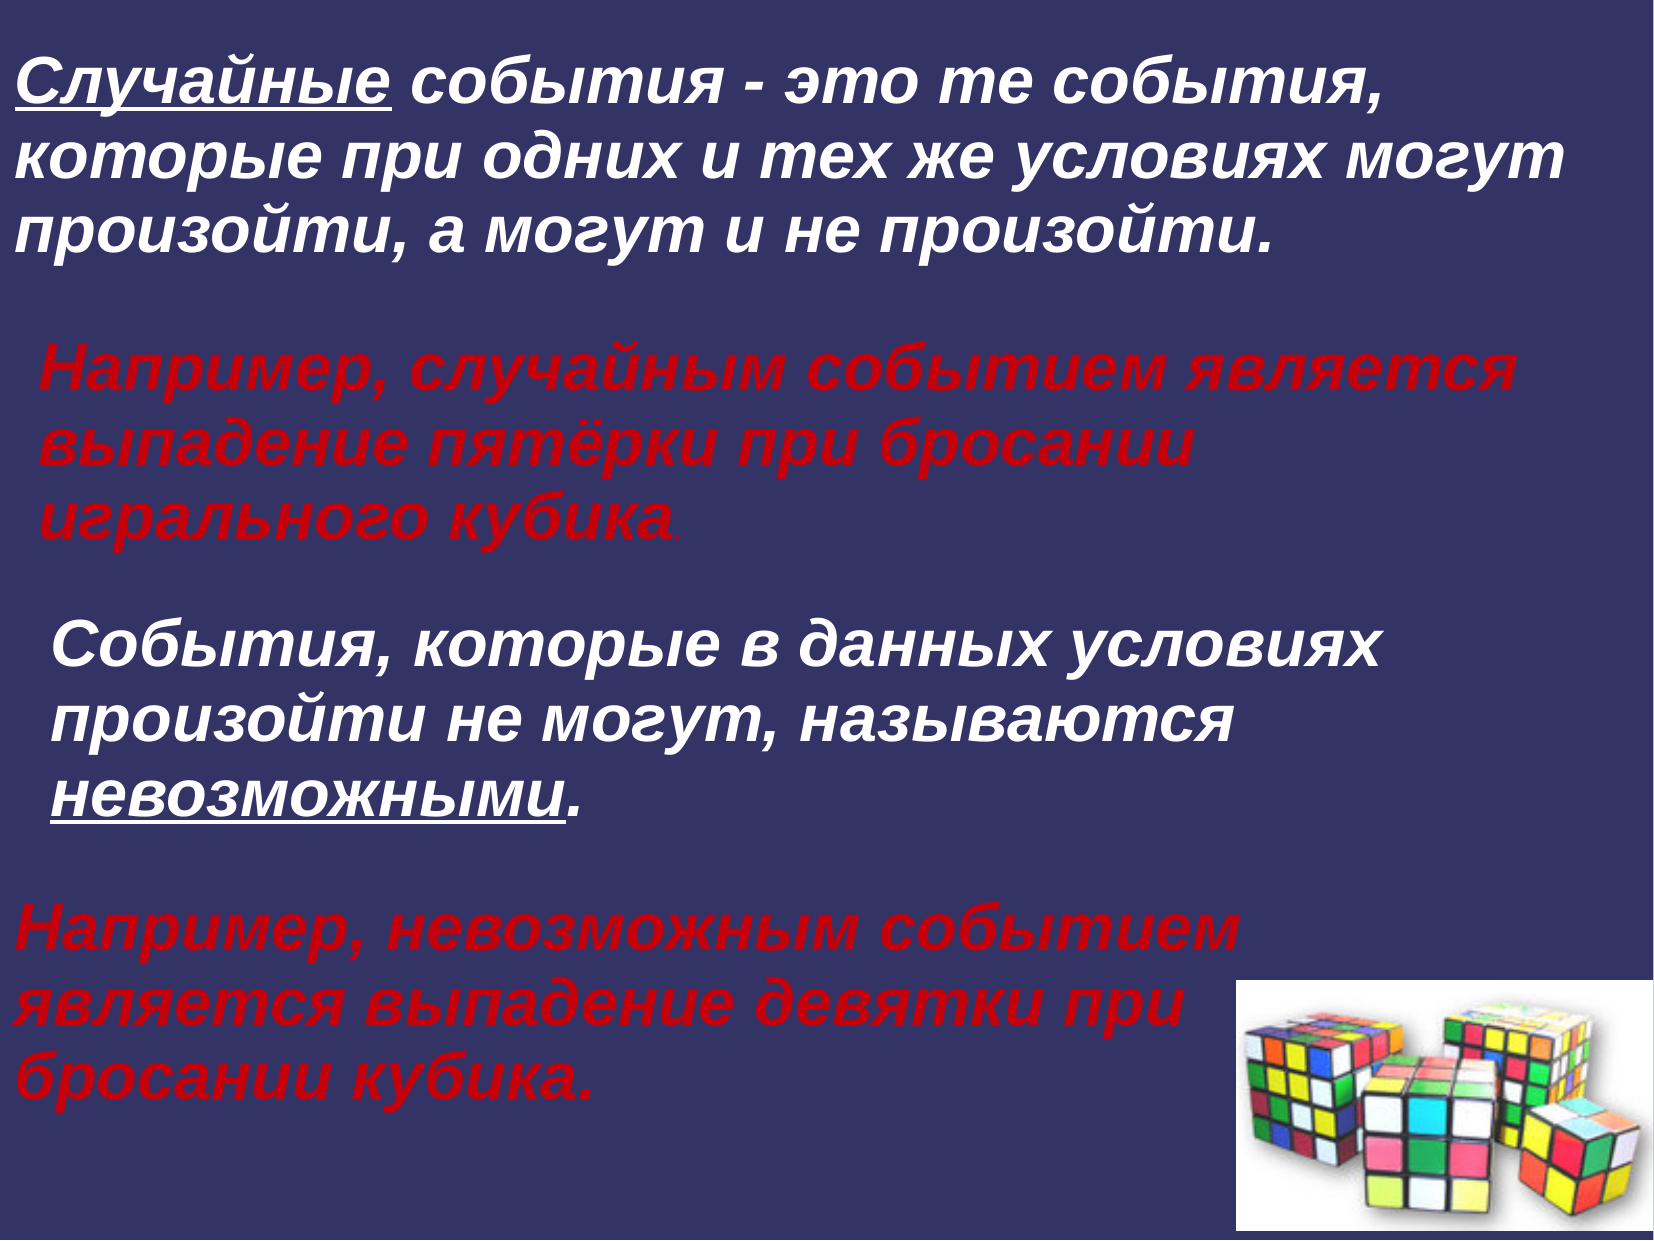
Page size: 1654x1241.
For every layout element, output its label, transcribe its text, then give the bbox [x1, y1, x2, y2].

text_box Случайные события - это те события, которые при одних и тех же условиях могут произойти, а могут и не произойти. [0, 35, 1642, 323]
picture [1236, 980, 1654, 1231]
text_box События, которые в данных условиях произойти не могут, называются невозможными. [35, 598, 1654, 887]
text_box Например, невозможным событием является выпадение девятки при бросании кубика. [0, 882, 1524, 1170]
text_box Например, случайным событием является выпадение пятёрки при бросании игрального кубика. [23, 322, 1607, 610]
